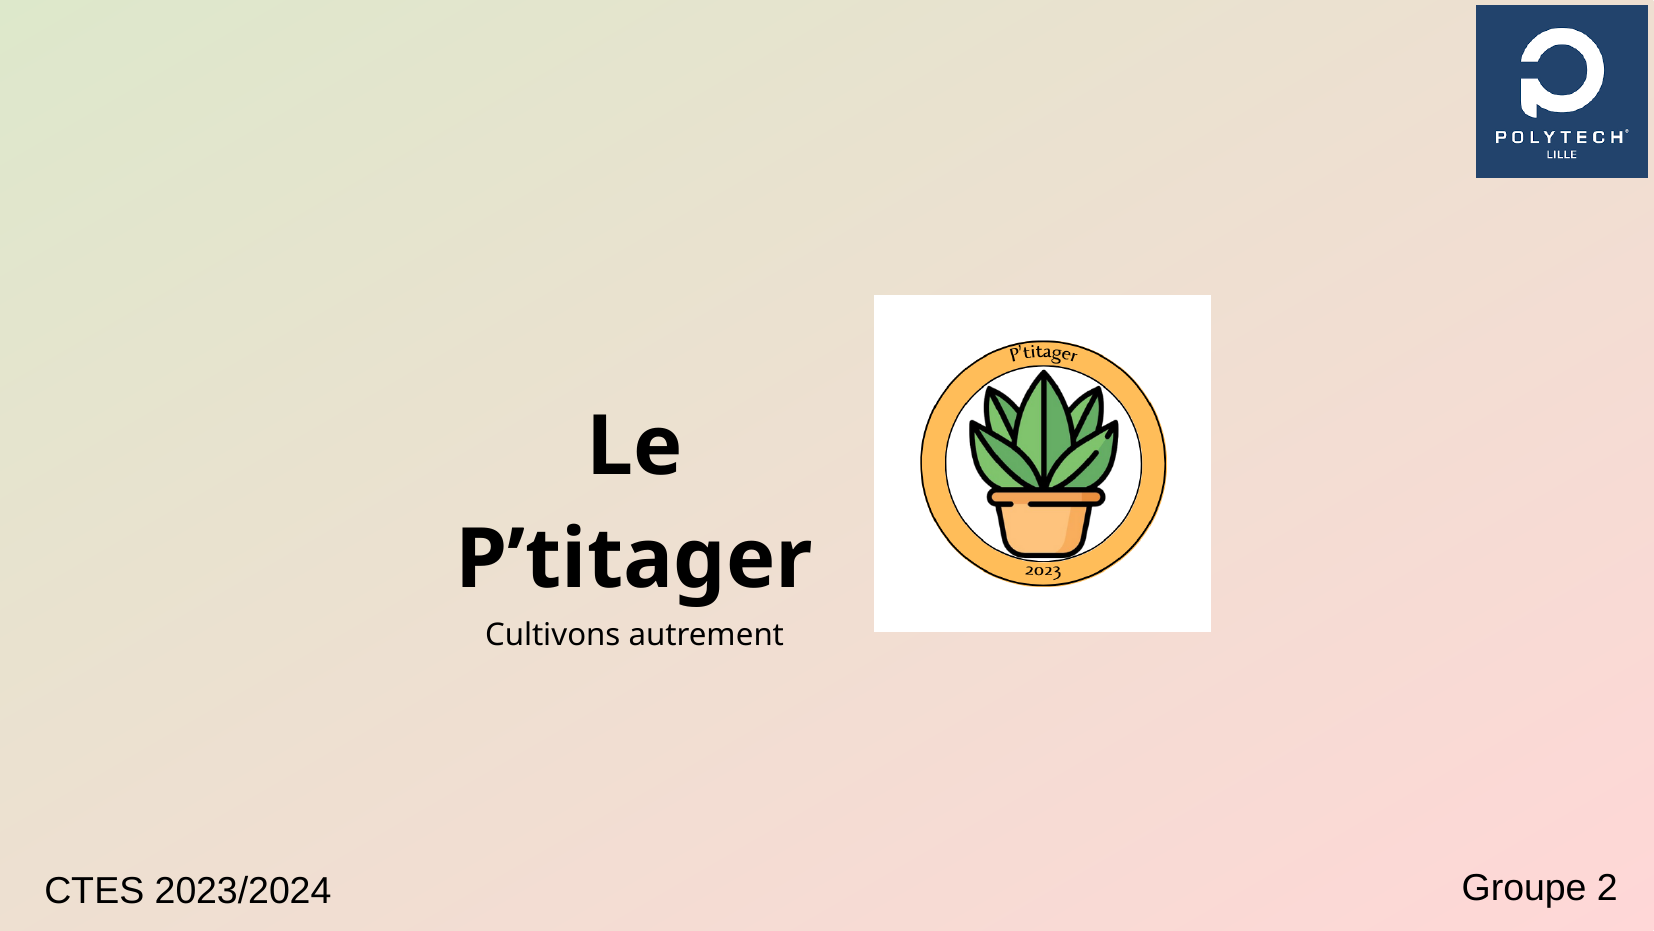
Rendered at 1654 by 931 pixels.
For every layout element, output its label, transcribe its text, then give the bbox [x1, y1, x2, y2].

text_box Le P’titager Cultivons autrement [413, 378, 857, 554]
text_box Groupe 2 [1446, 858, 1654, 916]
picture [1476, 5, 1648, 178]
text_box CTES 2023/2024 [29, 862, 355, 919]
picture [874, 295, 1211, 632]
